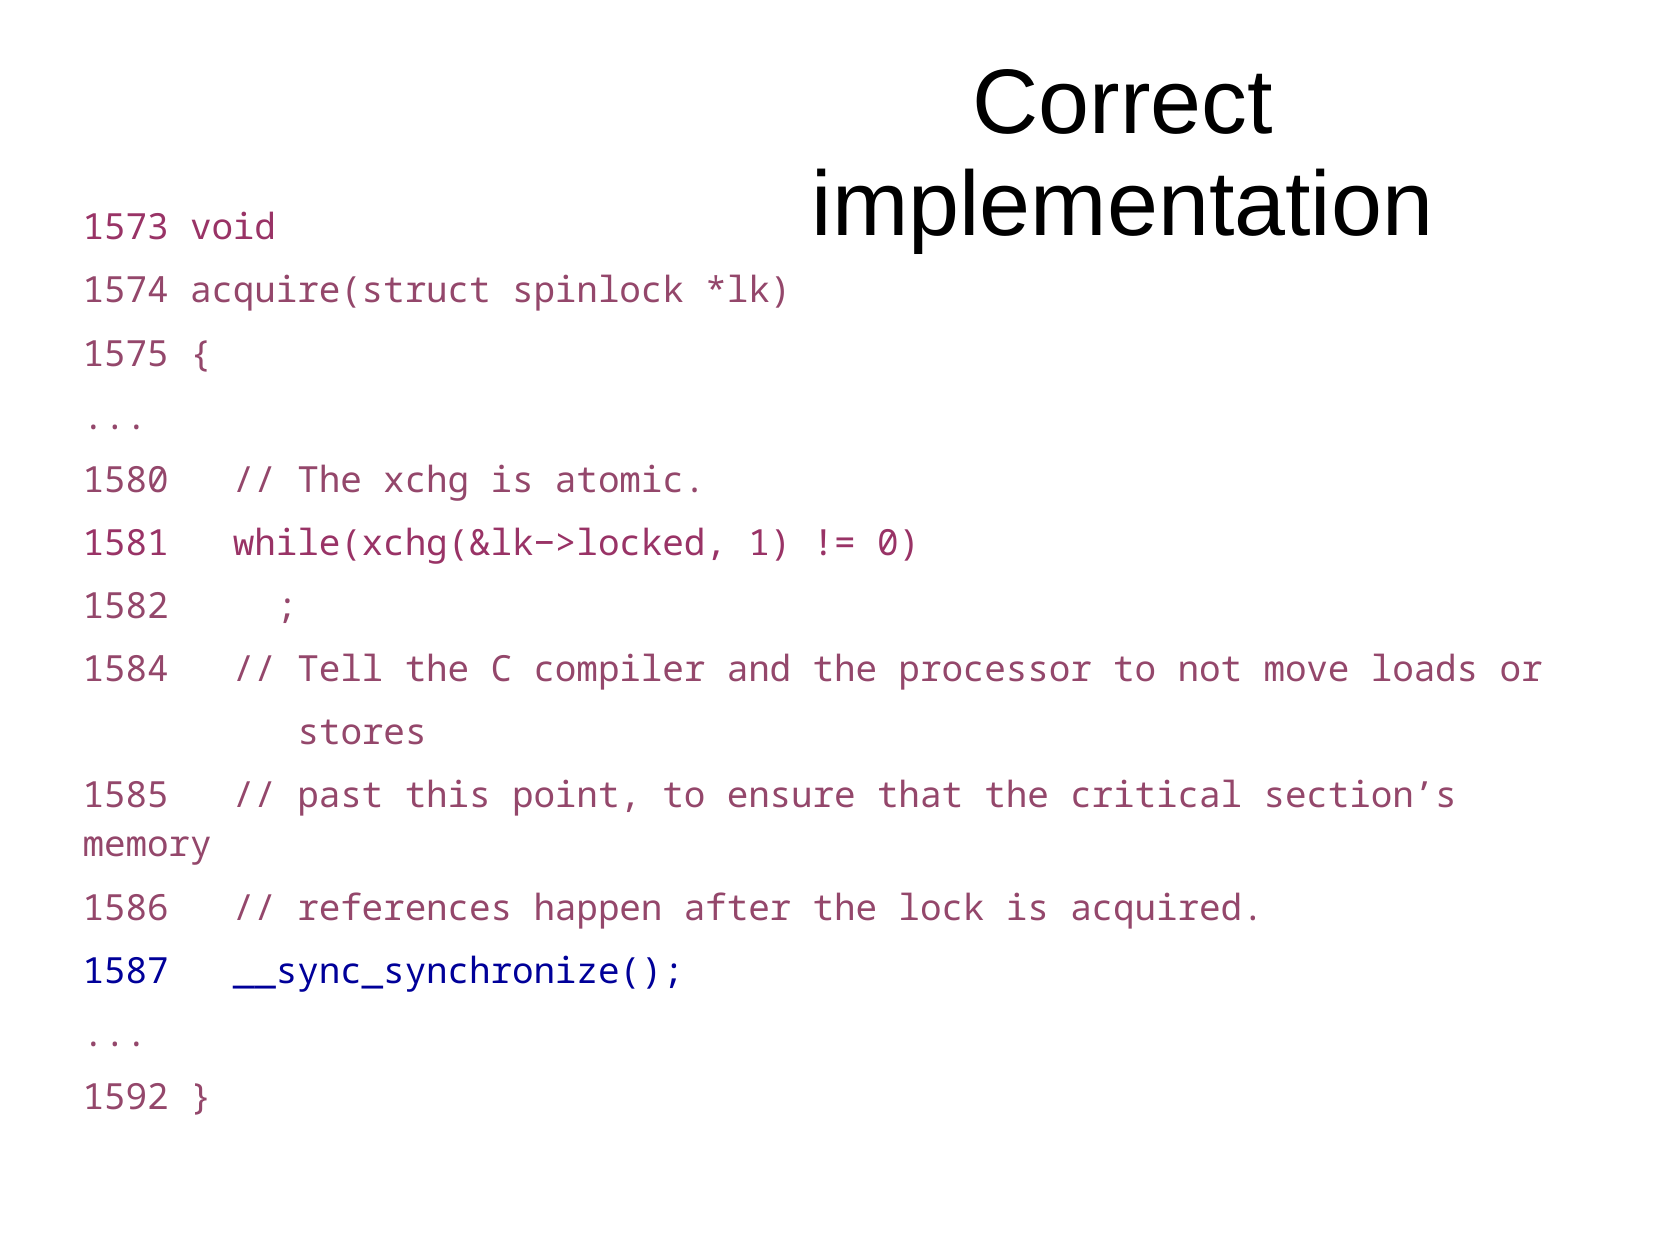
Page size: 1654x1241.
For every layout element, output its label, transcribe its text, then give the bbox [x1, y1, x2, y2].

title Correct implementation [675, 49, 1571, 257]
list 1573 void 1574 acquire(struct spinlock *lk) 1575 { ... 1580 // The xchg is atomic. 1581 while(xchg(&lk−>locked, 1) != 0) 1582 ; 1584 // Tell the C compiler and the processor to not move loads or stores 1585 // past this point, to ensure that the critical section’s memory 1586 // references happen after the lock is acquired. 1587 __sync_synchronize(); ... 1592 } [82, 75, 1571, 1163]
